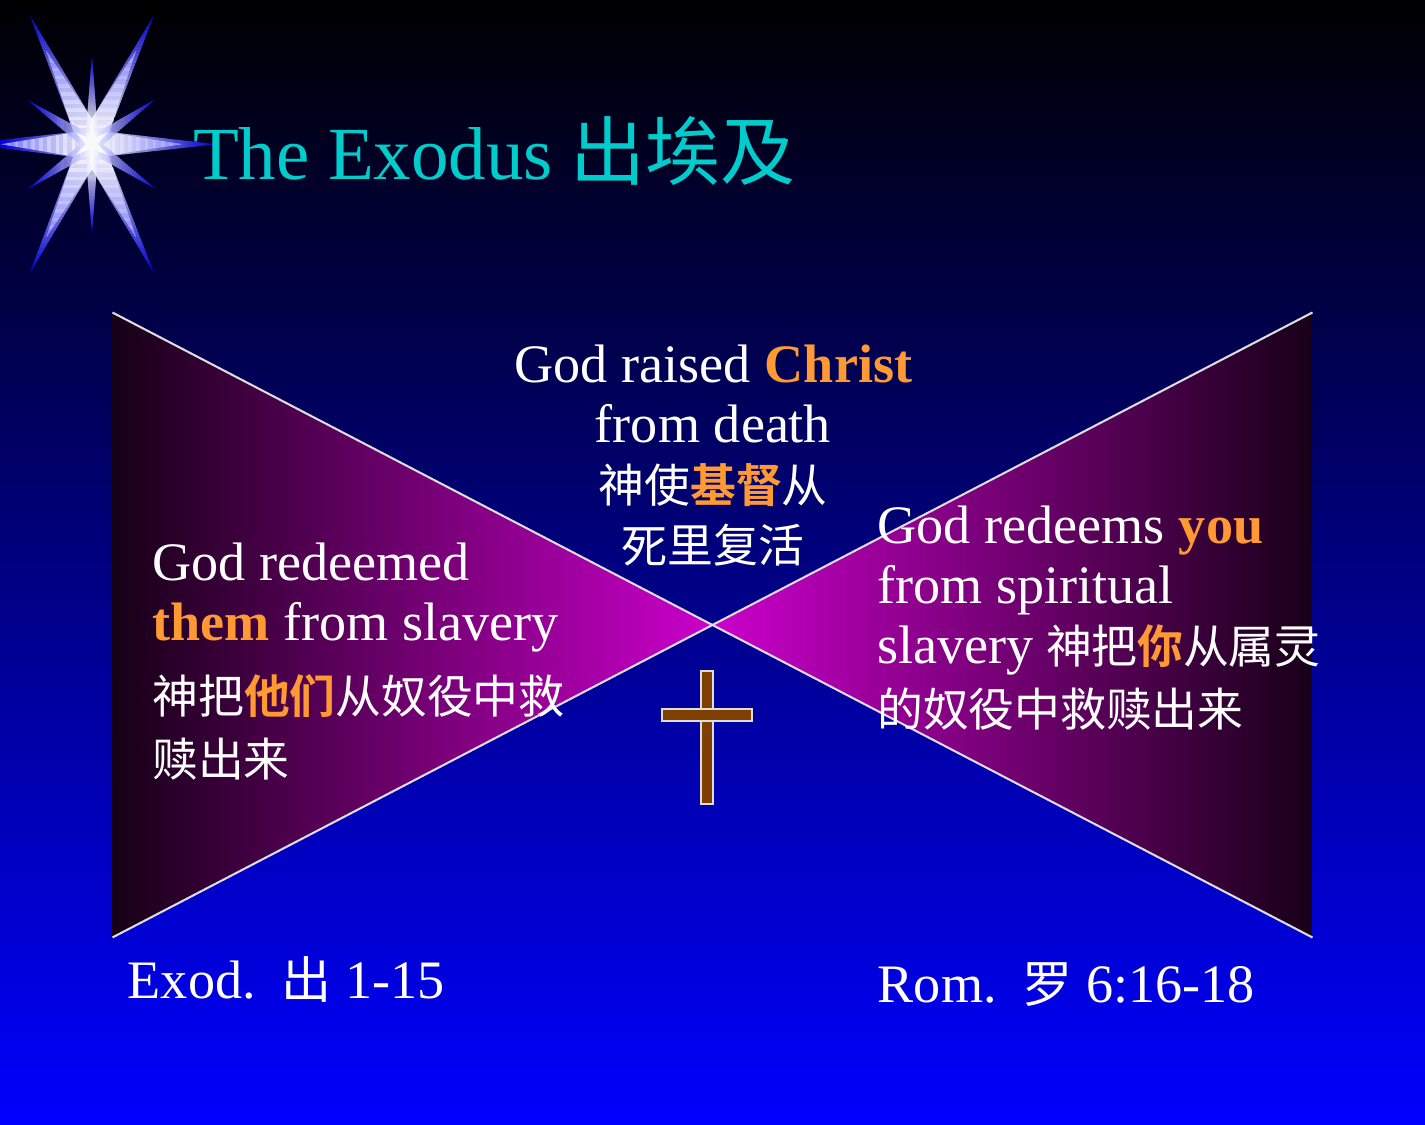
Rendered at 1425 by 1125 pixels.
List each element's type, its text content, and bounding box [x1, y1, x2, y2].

text_box [588, 581, 708, 688]
text_box God redeems you from spiritual slavery神把你从属灵的奴役中救赎出来 [862, 487, 1338, 748]
text_box [112, 314, 477, 936]
text_box [953, 748, 1313, 936]
text_box [661, 671, 753, 804]
title The Exodus出埃及 [178, 56, 1390, 244]
text_box [717, 581, 862, 701]
text_box God redeemed them from slavery 神把他们从奴役中救赎出来 [137, 525, 588, 798]
text_box [982, 314, 1313, 487]
text_box Rom. 罗6:16-18 [862, 941, 1307, 1025]
text_box Exod. 出1-15 [112, 937, 550, 1021]
text_box God raised Christ from death 神使基督从 死里复活 [477, 326, 949, 581]
